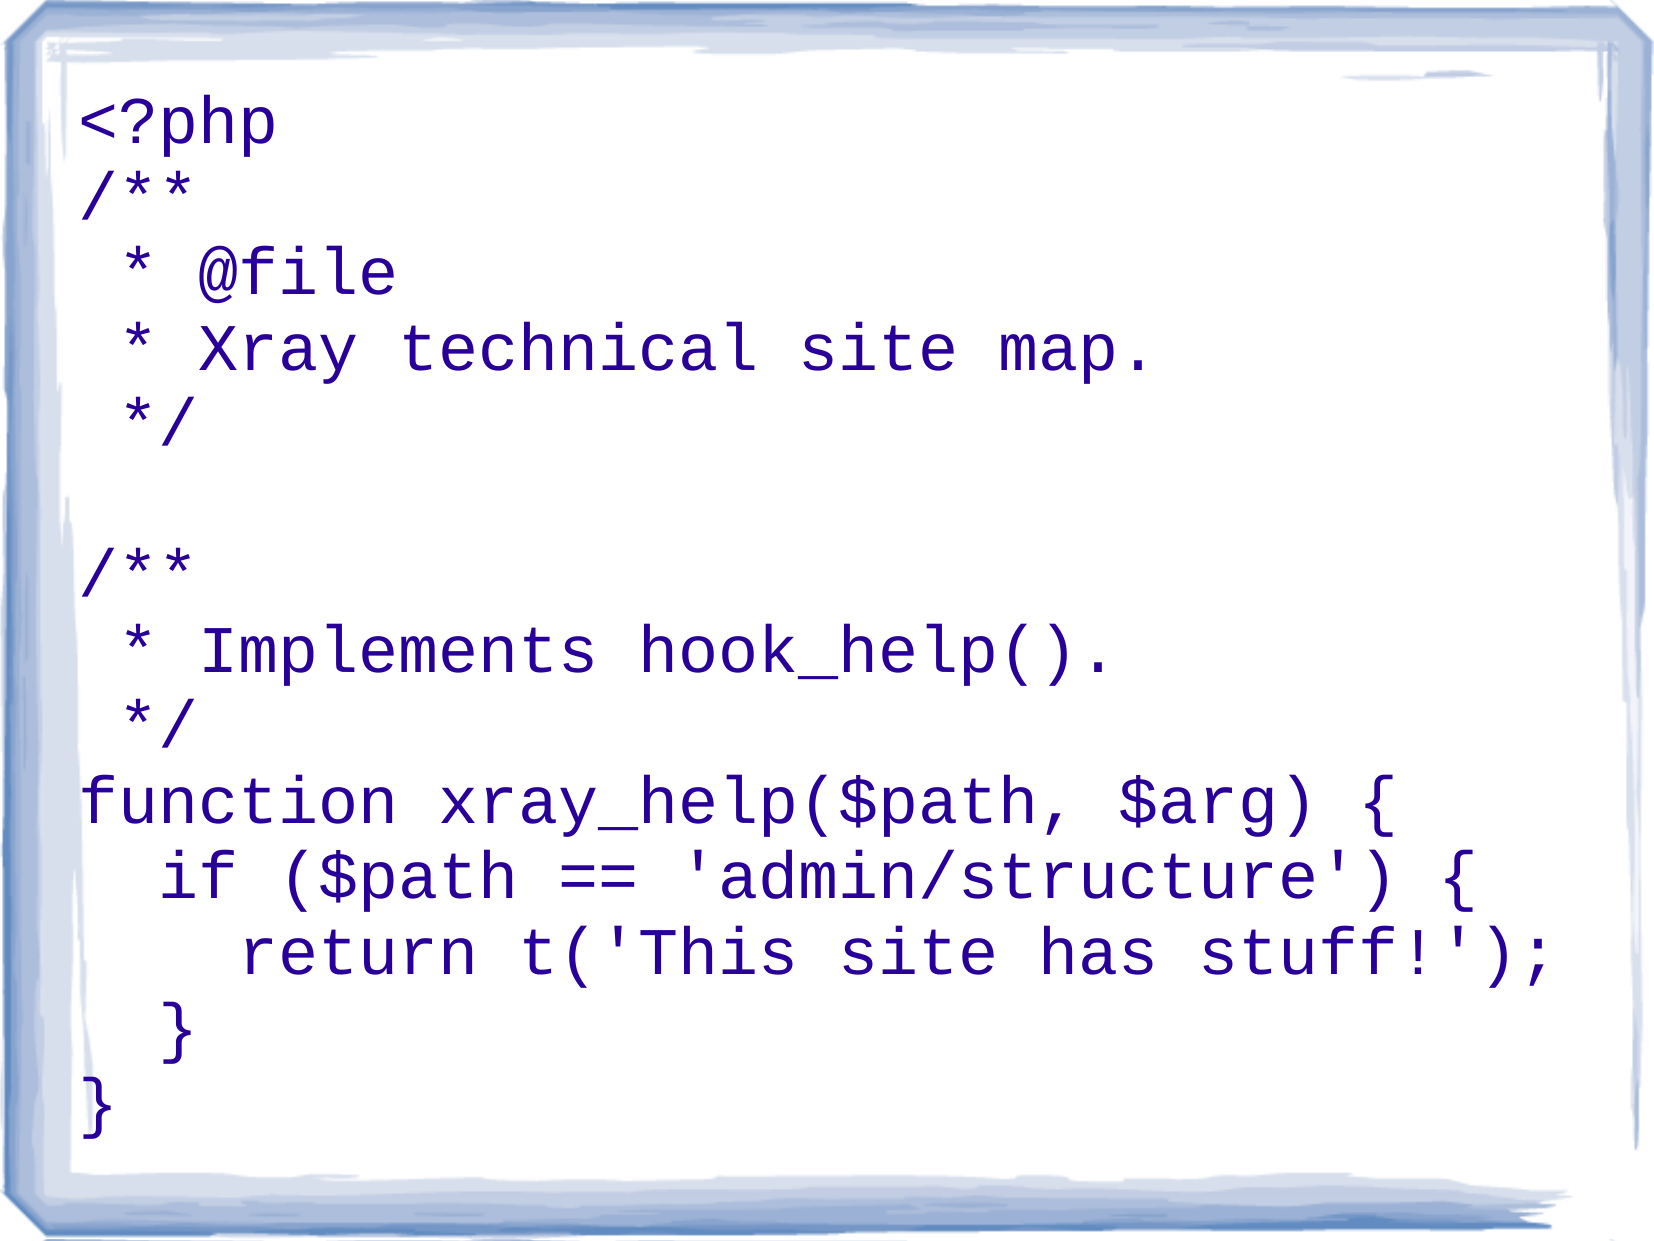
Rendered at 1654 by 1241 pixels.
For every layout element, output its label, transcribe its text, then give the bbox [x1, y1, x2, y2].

picture [0, 0, 1654, 1241]
subtitle <?php /** * @file * Xray technical site map. */ /** * Implements hook_help(). */ function xray_help($path, $arg) { if ($path == 'admin/structure') { return t('This site has stuff!'); } } [78, 88, 1567, 1146]
